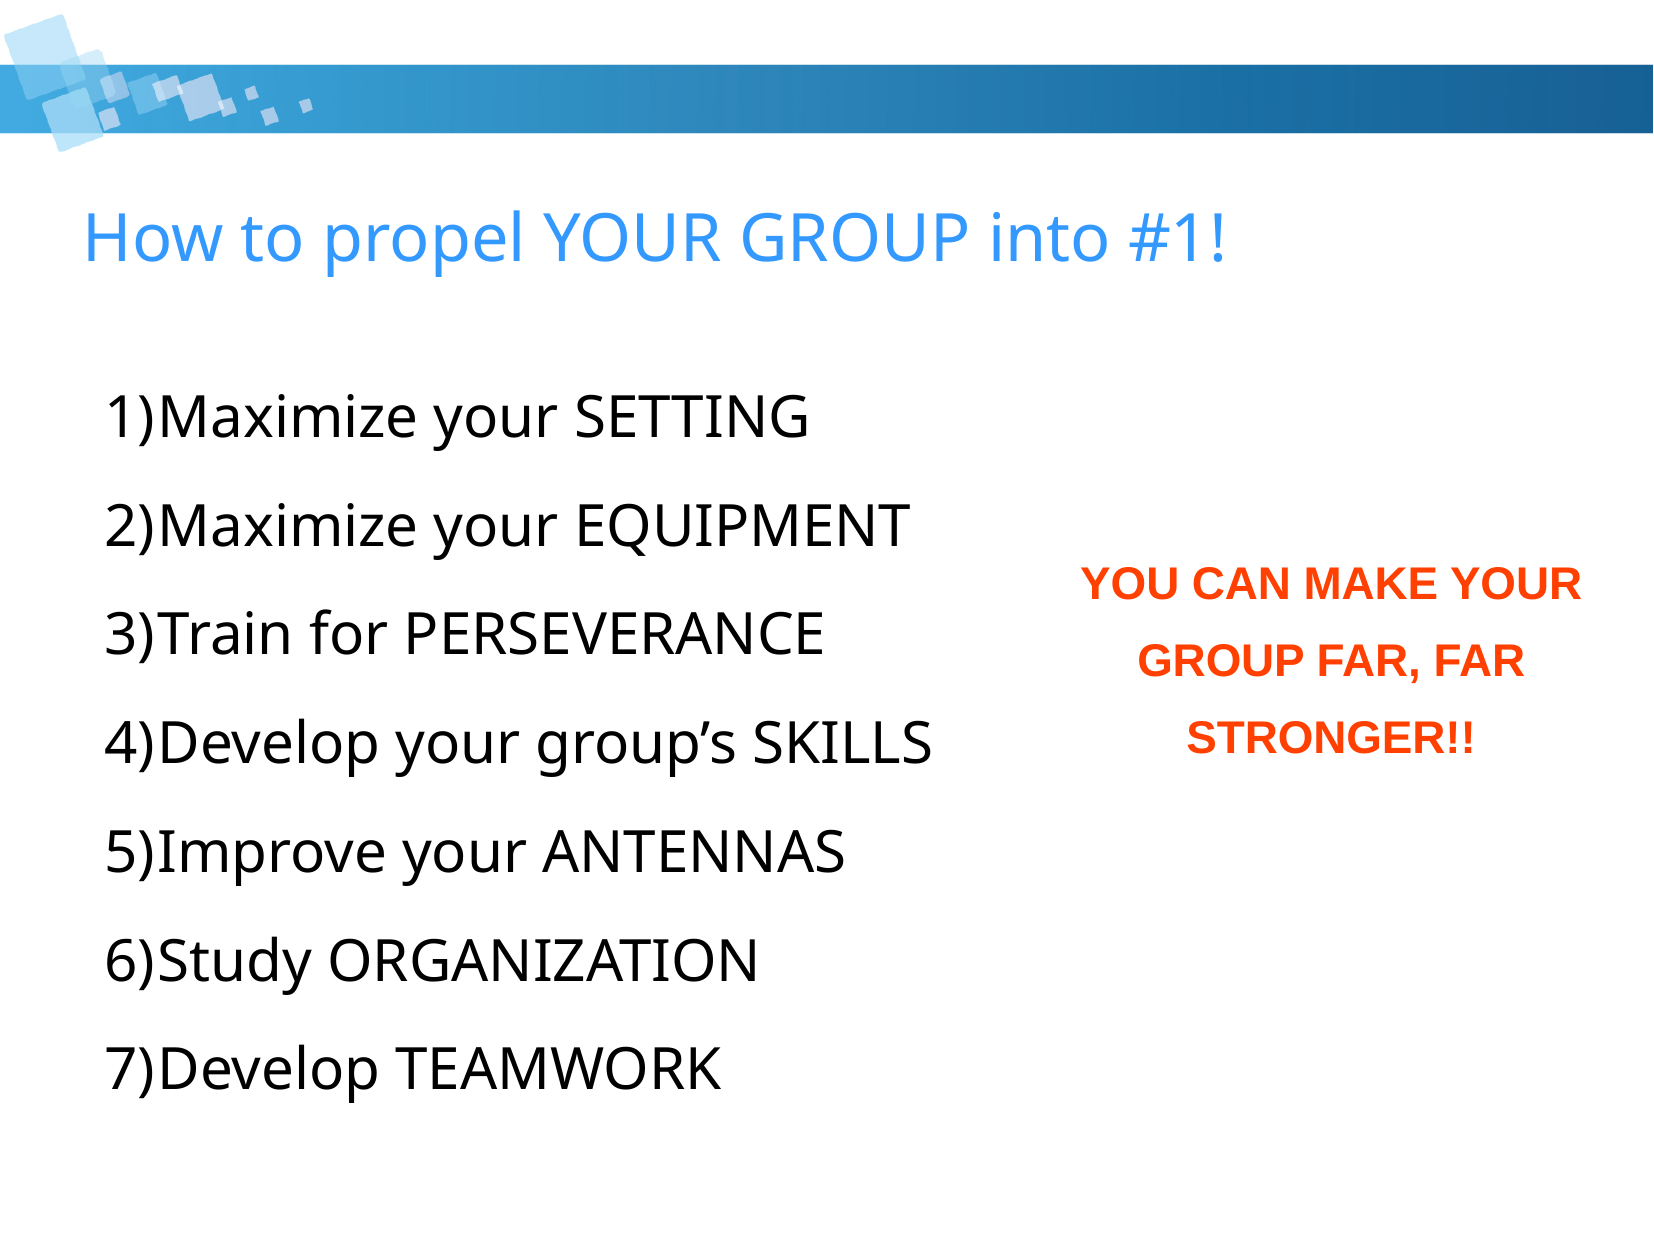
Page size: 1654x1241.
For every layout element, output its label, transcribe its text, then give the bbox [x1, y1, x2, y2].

title How to propel YOUR GROUP into #1! [82, 132, 1571, 340]
picture [0, 0, 1653, 1238]
list Maximize your SETTING Maximize your EQUIPMENT Train for PERSEVERANCE Develop your group’s SKILLS Improve your ANTENNAS Study ORGANIZATION Develop TEAMWORK [86, 375, 1576, 1152]
text_box YOU CAN MAKE YOUR GROUP FAR, FAR STRONGER!! [1050, 525, 1613, 771]
